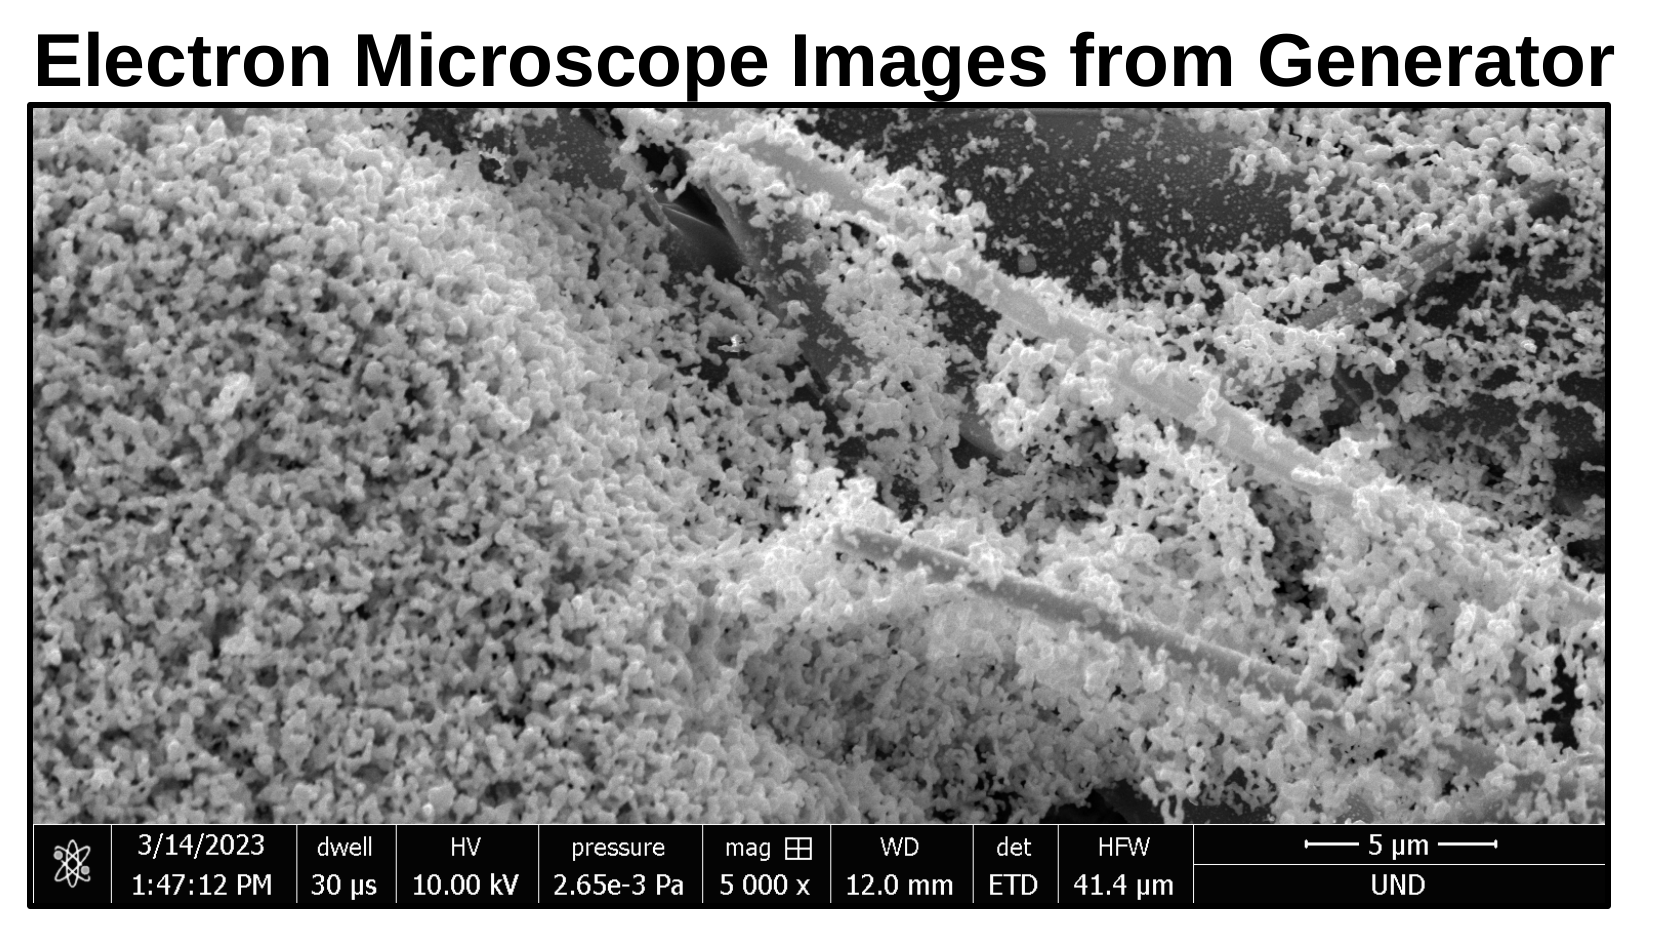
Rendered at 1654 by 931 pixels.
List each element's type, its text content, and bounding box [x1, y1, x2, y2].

title Electron Microscope Images from Generator [0, 5, 1654, 107]
picture [33, 107, 1606, 904]
